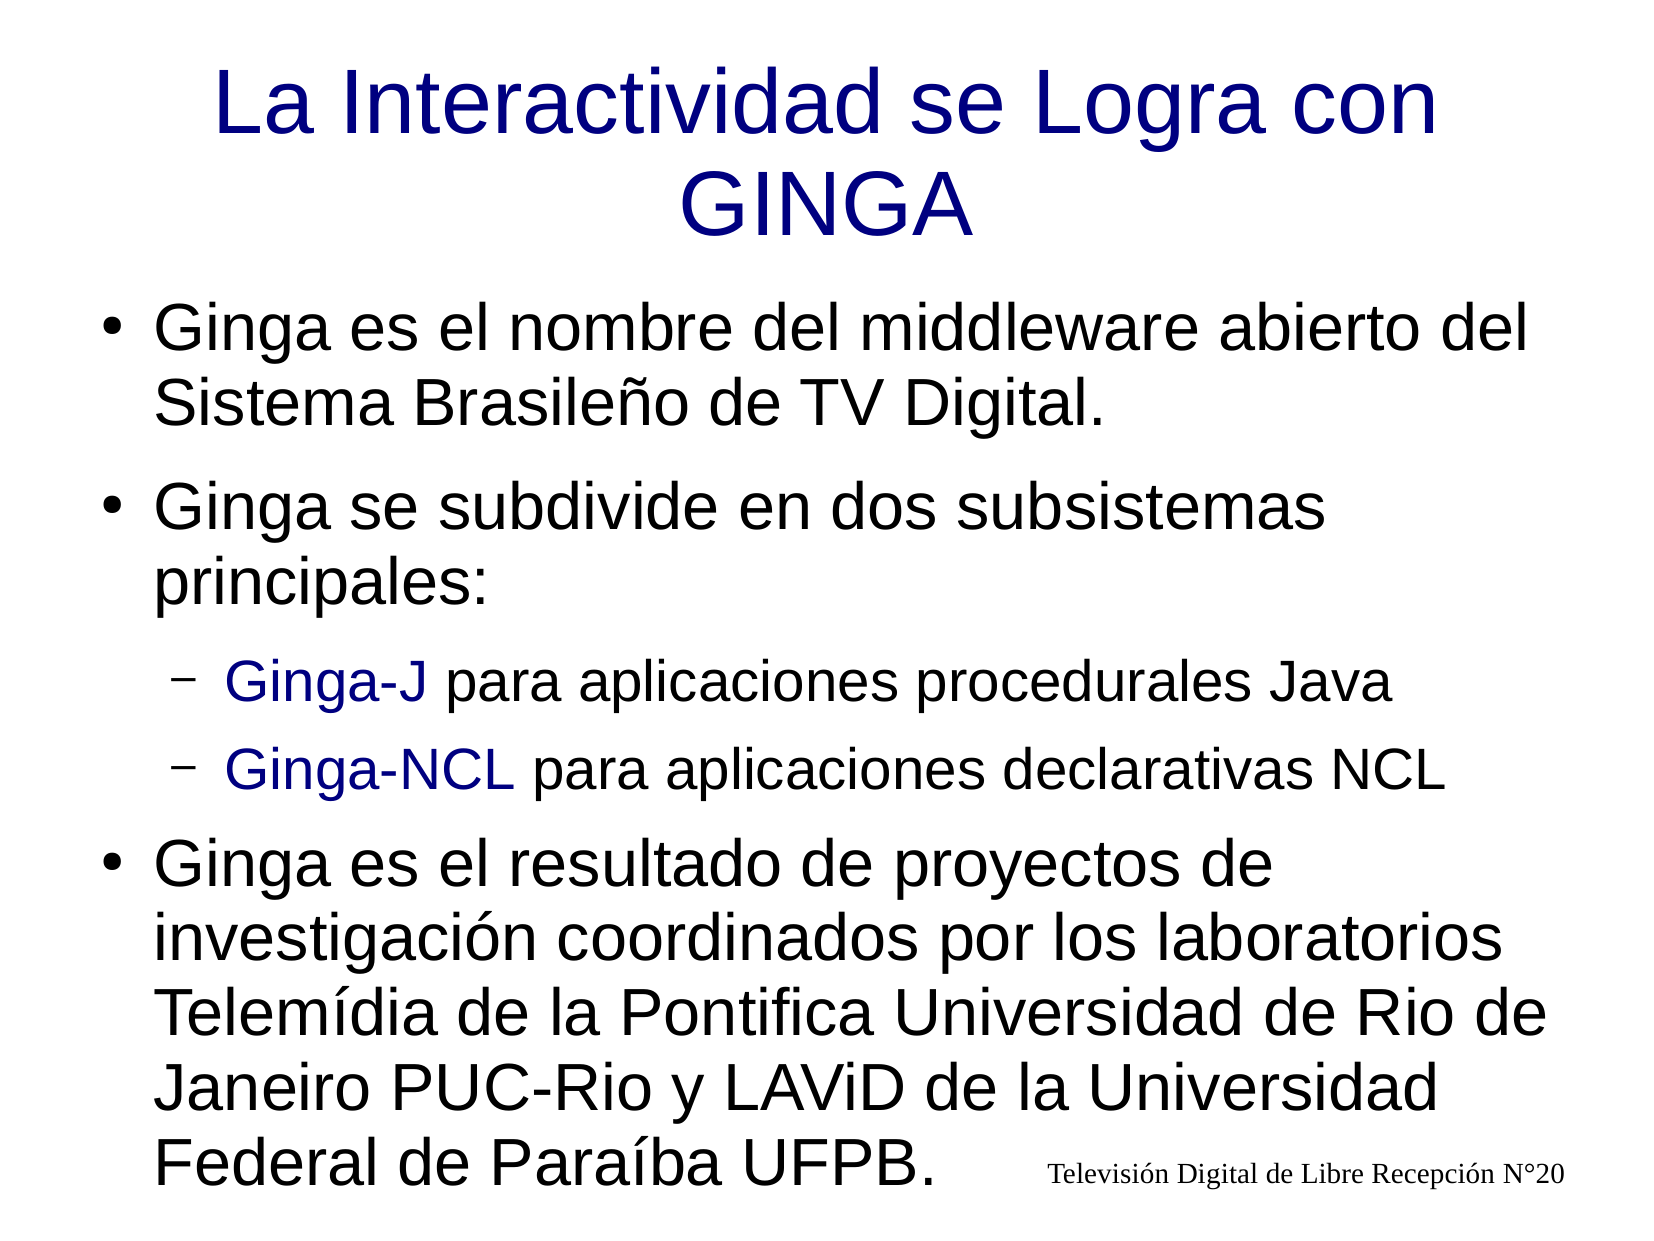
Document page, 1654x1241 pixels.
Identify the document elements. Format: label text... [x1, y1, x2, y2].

title La Interactividad se Logra con GINGA [82, 49, 1571, 257]
list Ginga es el nombre del middleware abierto del Sistema Brasileño de TV Digital. Ginga se subdivide en dos subsistemas principales: Ginga-J para aplicaciones procedurales Java Ginga-NCL para aplicaciones declarativas NCL Ginga es el resultado de proyectos de investigación coordinados por los laboratorios Telemídia de la Pontifica Universidad de Rio de Janeiro PUC-Rio y LAViD de la Universidad Federal de Paraíba UFPB. [82, 290, 1619, 1203]
